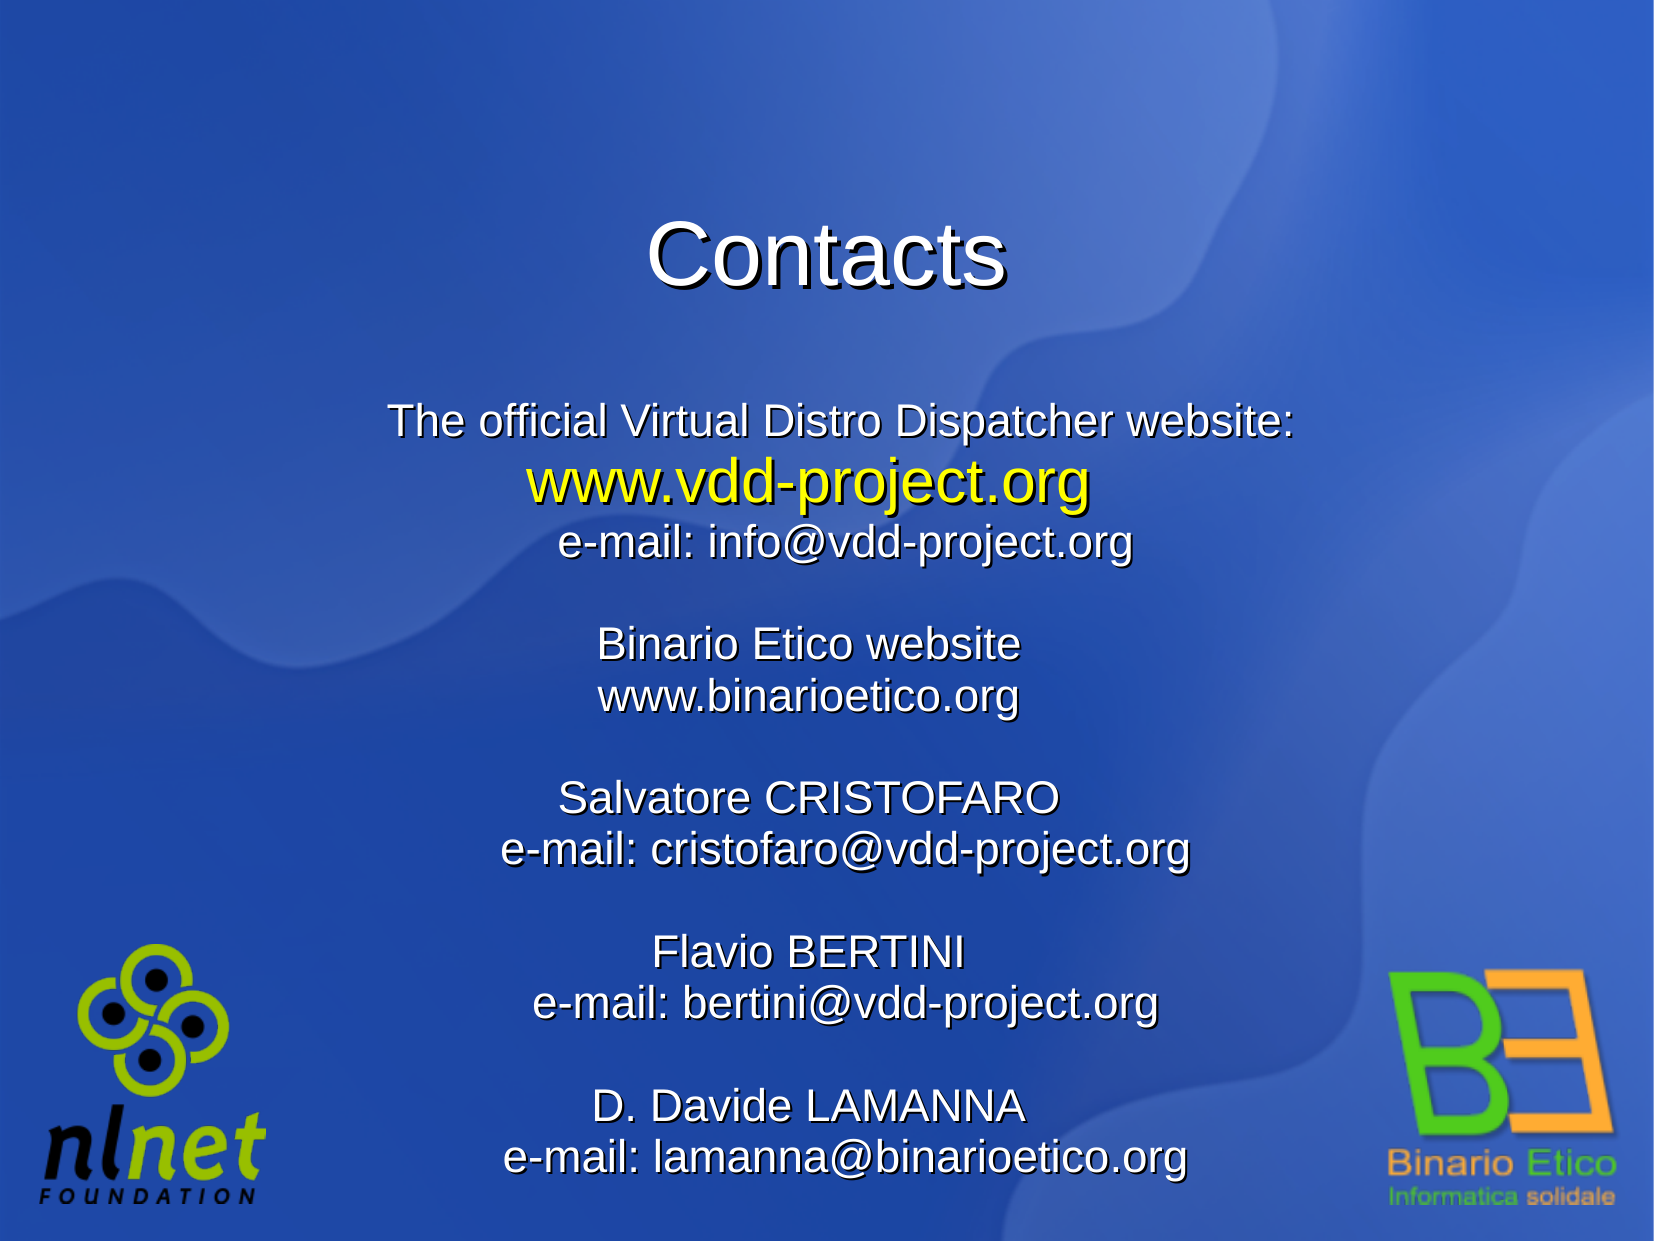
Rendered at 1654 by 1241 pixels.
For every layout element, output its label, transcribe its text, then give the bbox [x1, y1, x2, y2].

picture [0, 0, 1654, 1241]
subtitle The official Virtual Distro Dispatcher website: www.vdd-project.org e-mail: info@vdd-project.org Binario Etico website www.binarioetico.org Salvatore CRISTOFARO e-mail: cristofaro@vdd-project.org Flavio BERTINI e-mail: bertini@vdd-project.org D. Davide LAMANNA e-mail: lamanna@binarioetico.org [64, 394, 1554, 1234]
title Contacts [82, 157, 1571, 350]
